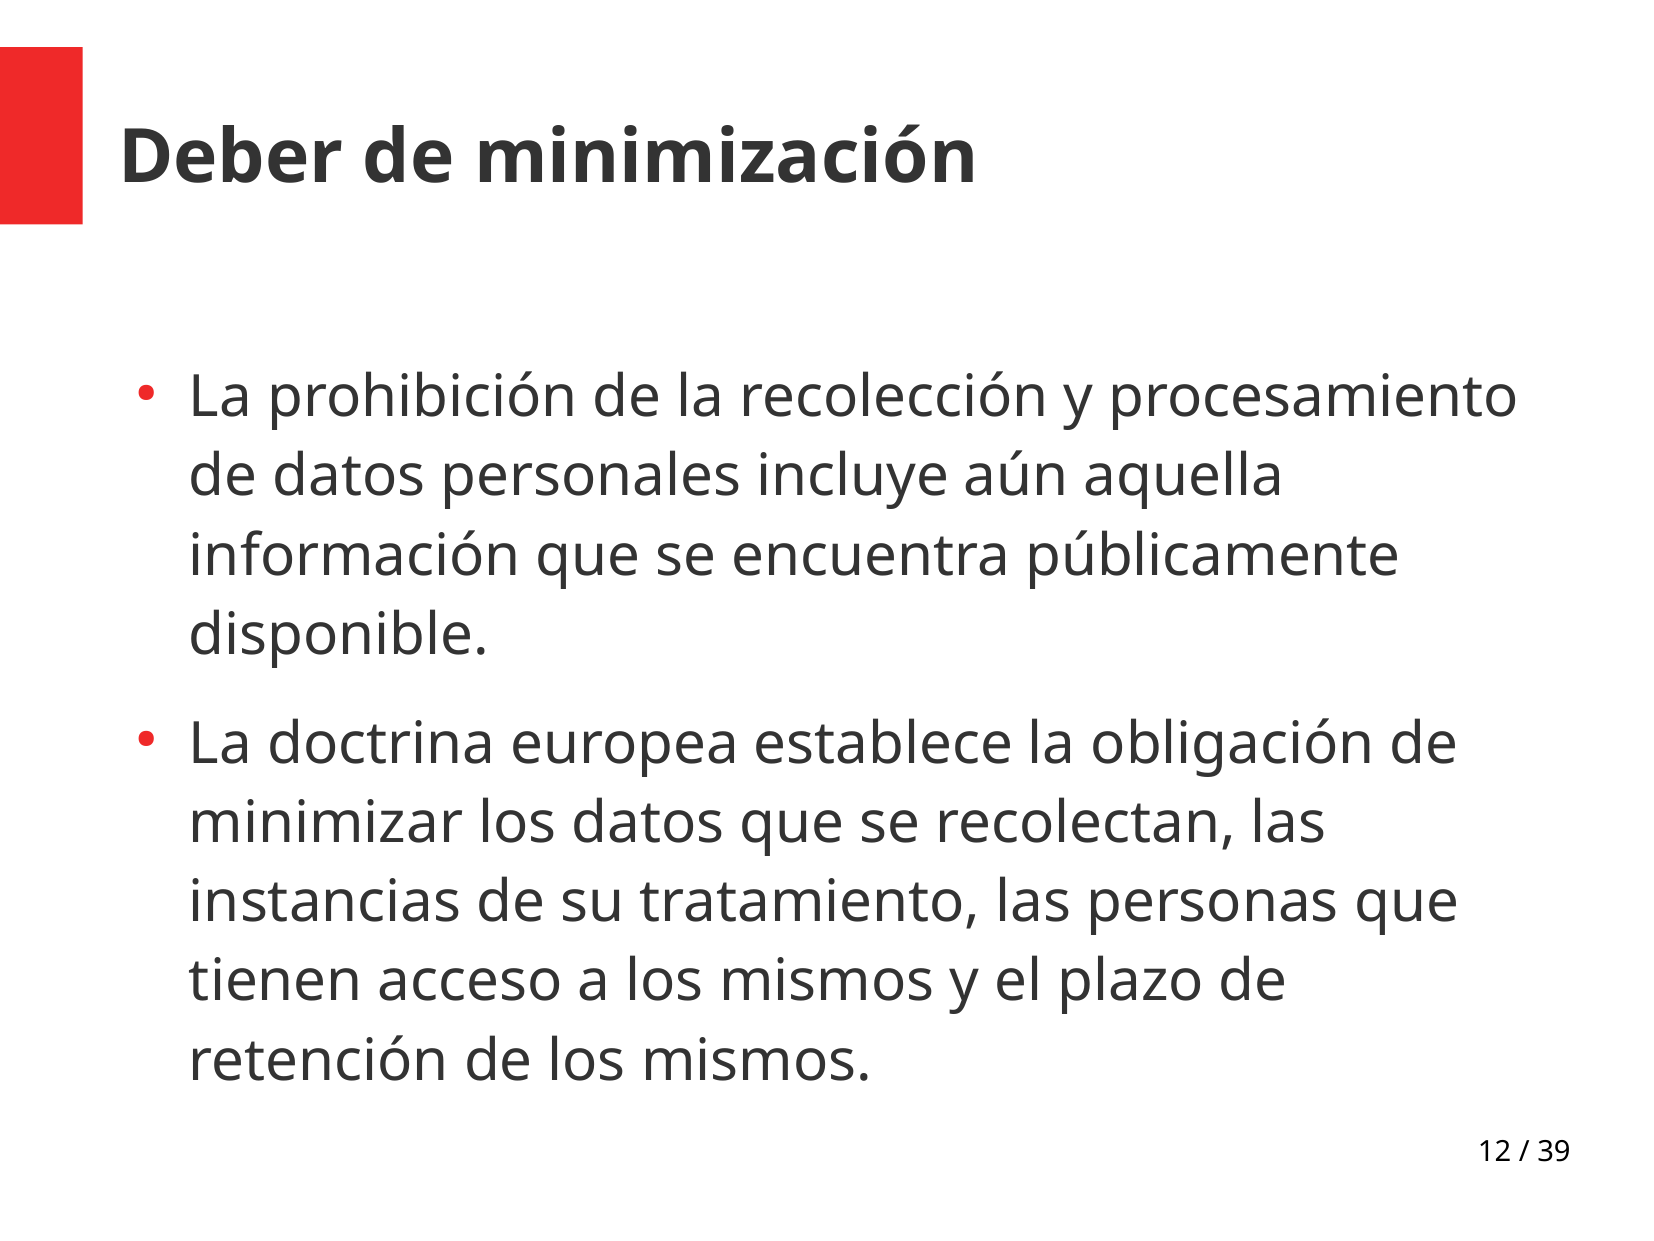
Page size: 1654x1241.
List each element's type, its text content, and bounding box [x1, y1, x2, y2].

title Deber de minimización [118, 49, 1571, 257]
list La prohibición de la recolección y procesamiento de datos personales incluye aún aquella información que se encuentra públicamente disponible. La doctrina europea establece la obligación de minimizar los datos que se recolectan, las instancias de su tratamiento, las personas que tienen acceso a los mismos y el plazo de retención de los mismos. [118, 354, 1536, 1074]
